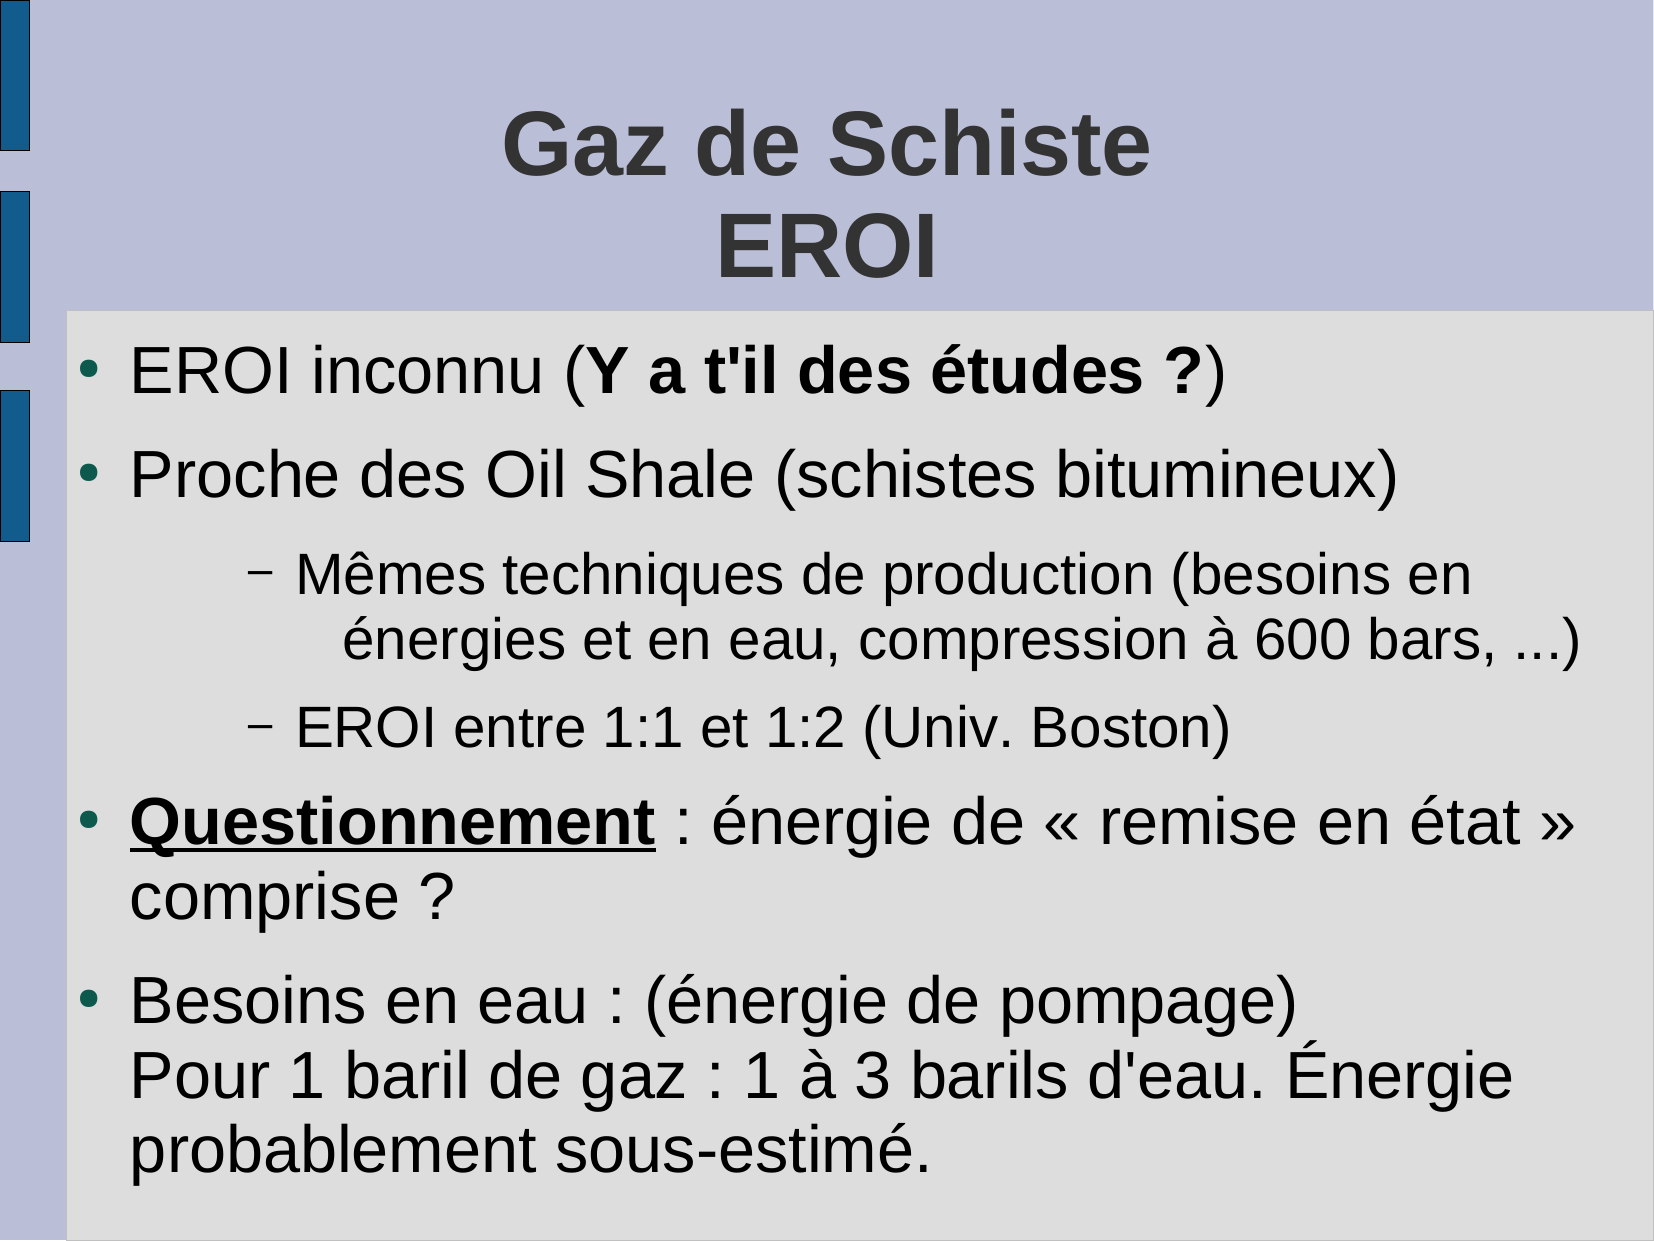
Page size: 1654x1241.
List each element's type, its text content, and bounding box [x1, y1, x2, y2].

list [118, 559, 1531, 1211]
title Gaz de Schiste EROI [121, 91, 1534, 299]
list EROI inconnu (Y a t'il des études ?) Proche des Oil Shale (schistes bitumineux) Mêmes techniques de production (besoins en énergies et en eau, compression à 600 bars, ...) EROI entre 1:1 et 1:2 (Univ. Boston) Questionnement : énergie de « remise en état » comprise ? Besoins en eau : (énergie de pompage) Pour 1 baril de gaz : 1 à 3 barils d'eau. Énergie probablement sous-estimé. [59, 332, 1625, 1188]
